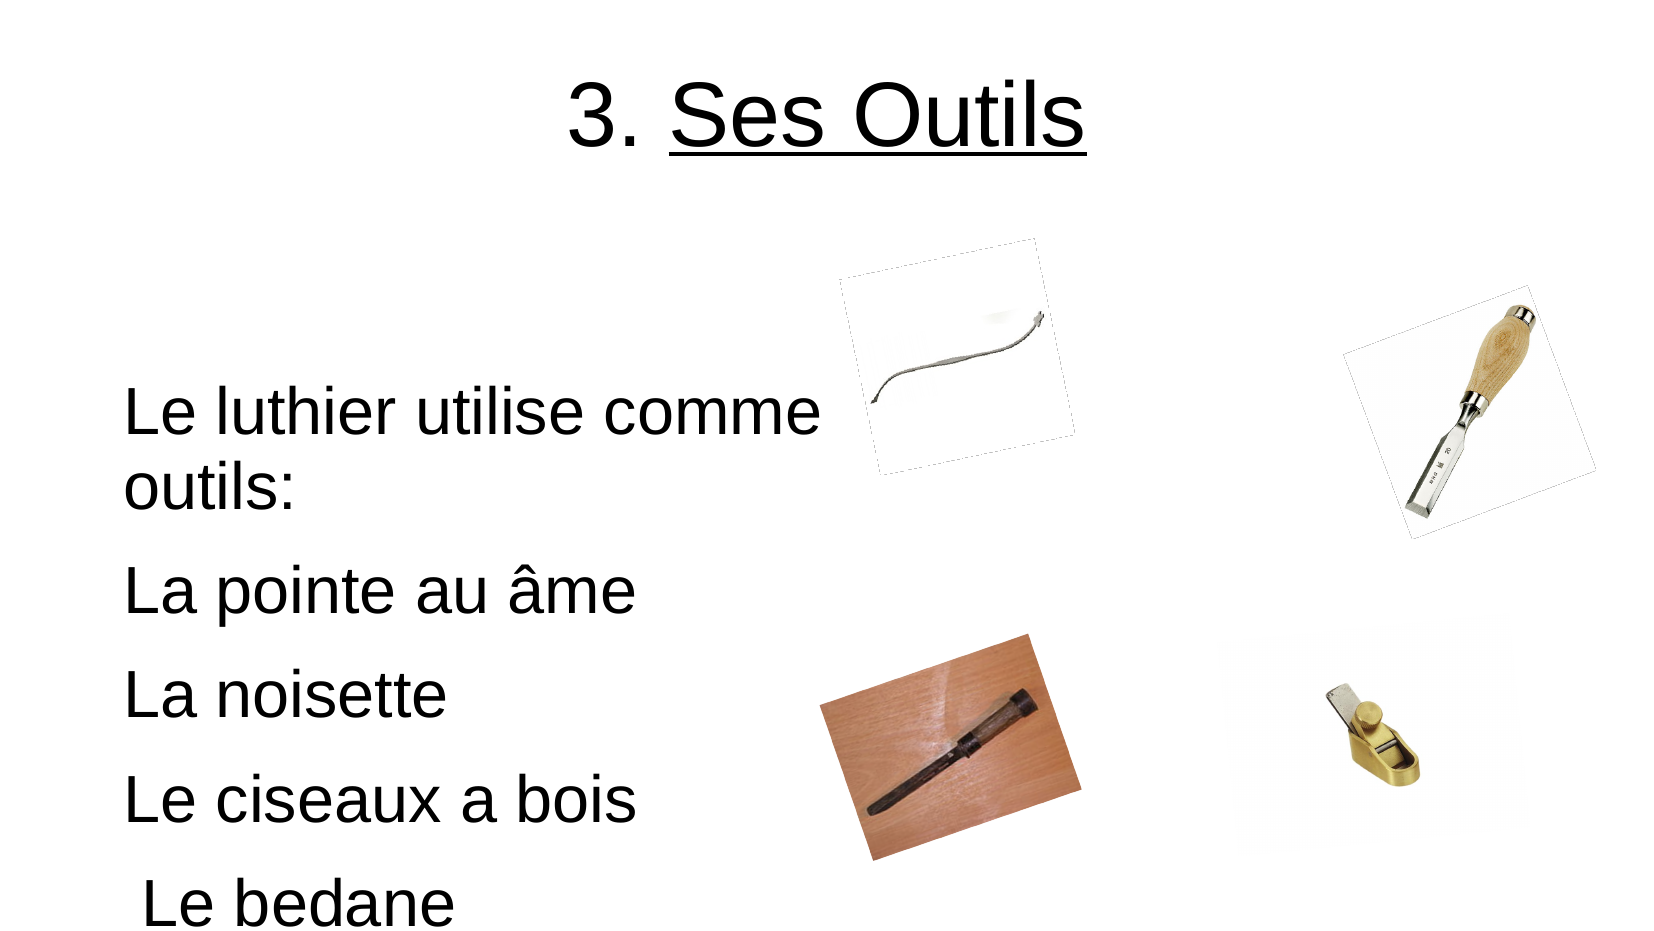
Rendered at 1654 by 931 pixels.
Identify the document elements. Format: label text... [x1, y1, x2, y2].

picture [819, 633, 1082, 861]
list Le luthier utilise comme outils: La pointe au âme La noisette Le ciseaux a bois Le bedane [52, 374, 898, 725]
title 3. Ses Outils [82, 37, 1571, 193]
picture [1343, 285, 1596, 539]
picture [1217, 613, 1530, 856]
picture [839, 238, 1075, 475]
